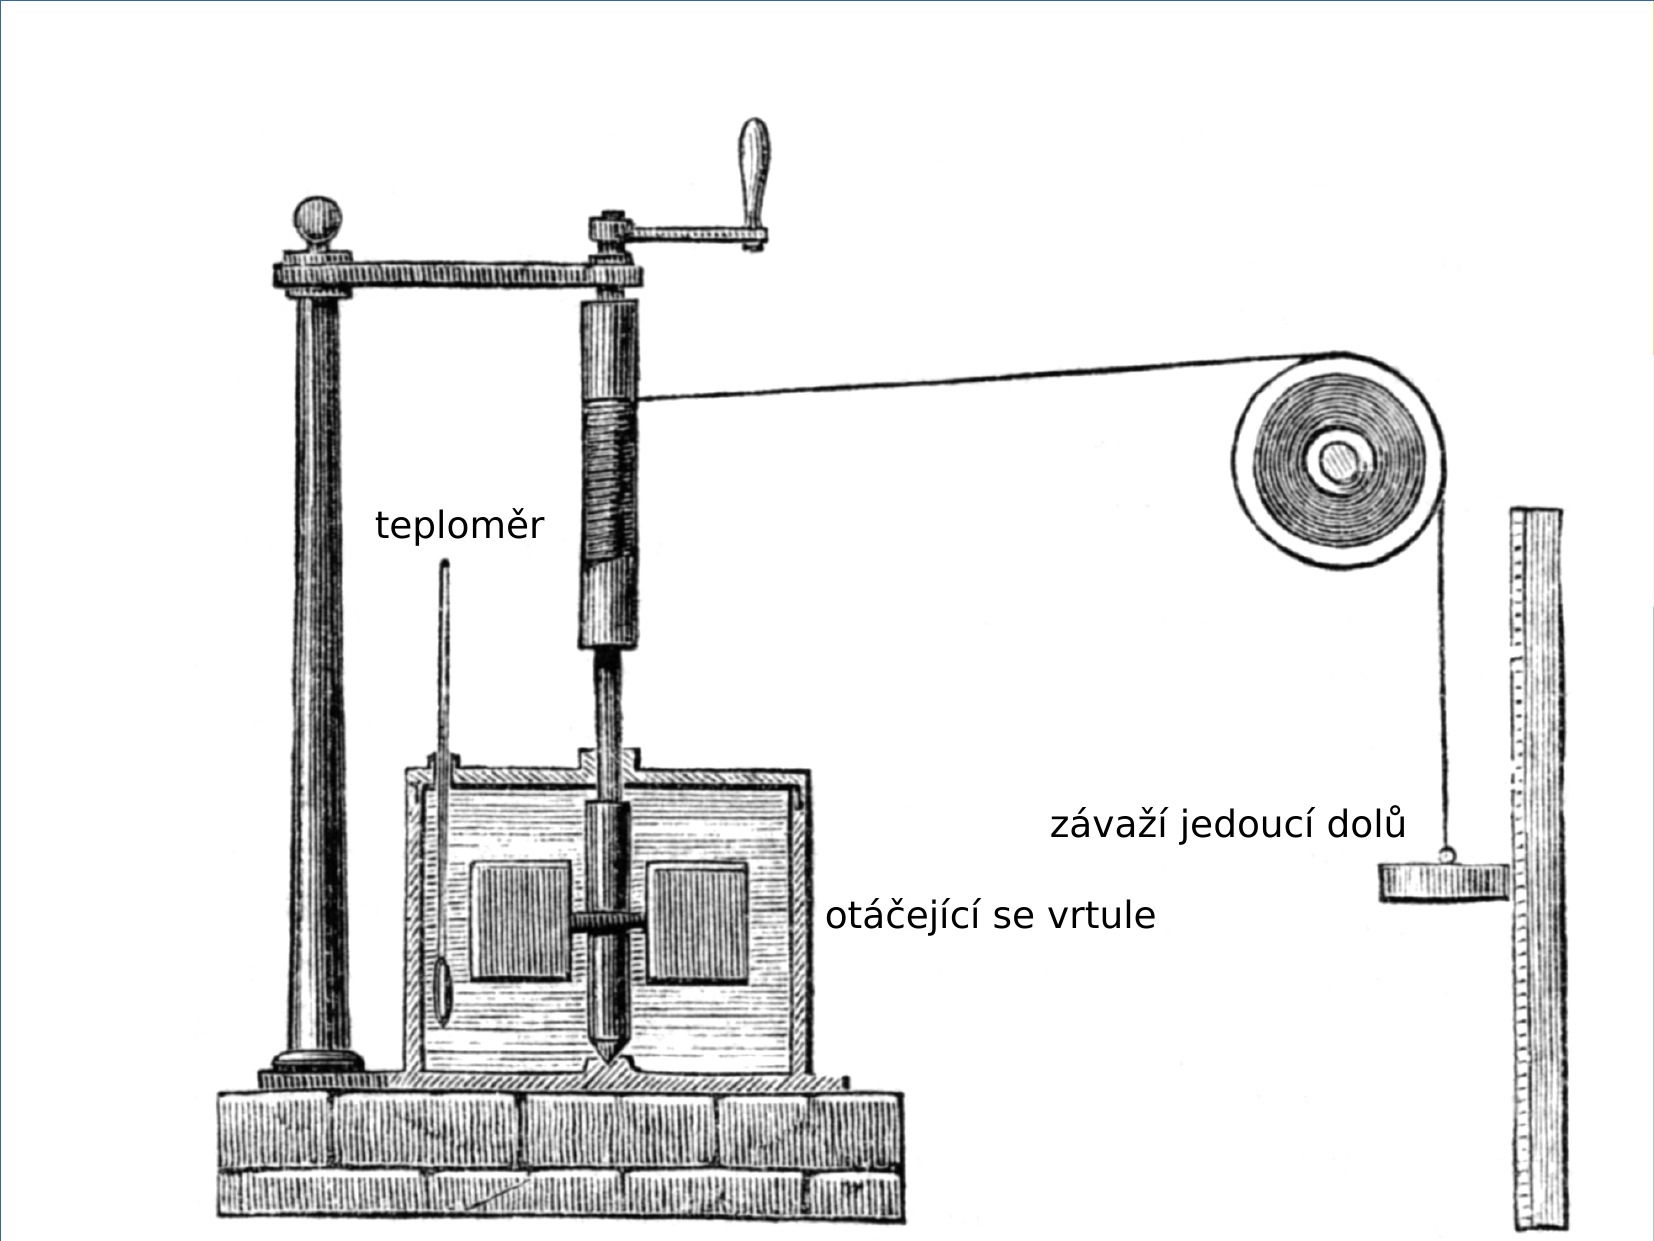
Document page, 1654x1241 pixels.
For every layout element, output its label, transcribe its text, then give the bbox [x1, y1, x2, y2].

text_box závaží jedoucí dolů [1035, 795, 1423, 854]
text_box [0, 0, 1654, 1241]
text_box otáčející se vrtule [810, 886, 1173, 946]
text_box teploměr [360, 496, 560, 556]
picture [189, 74, 1606, 1241]
